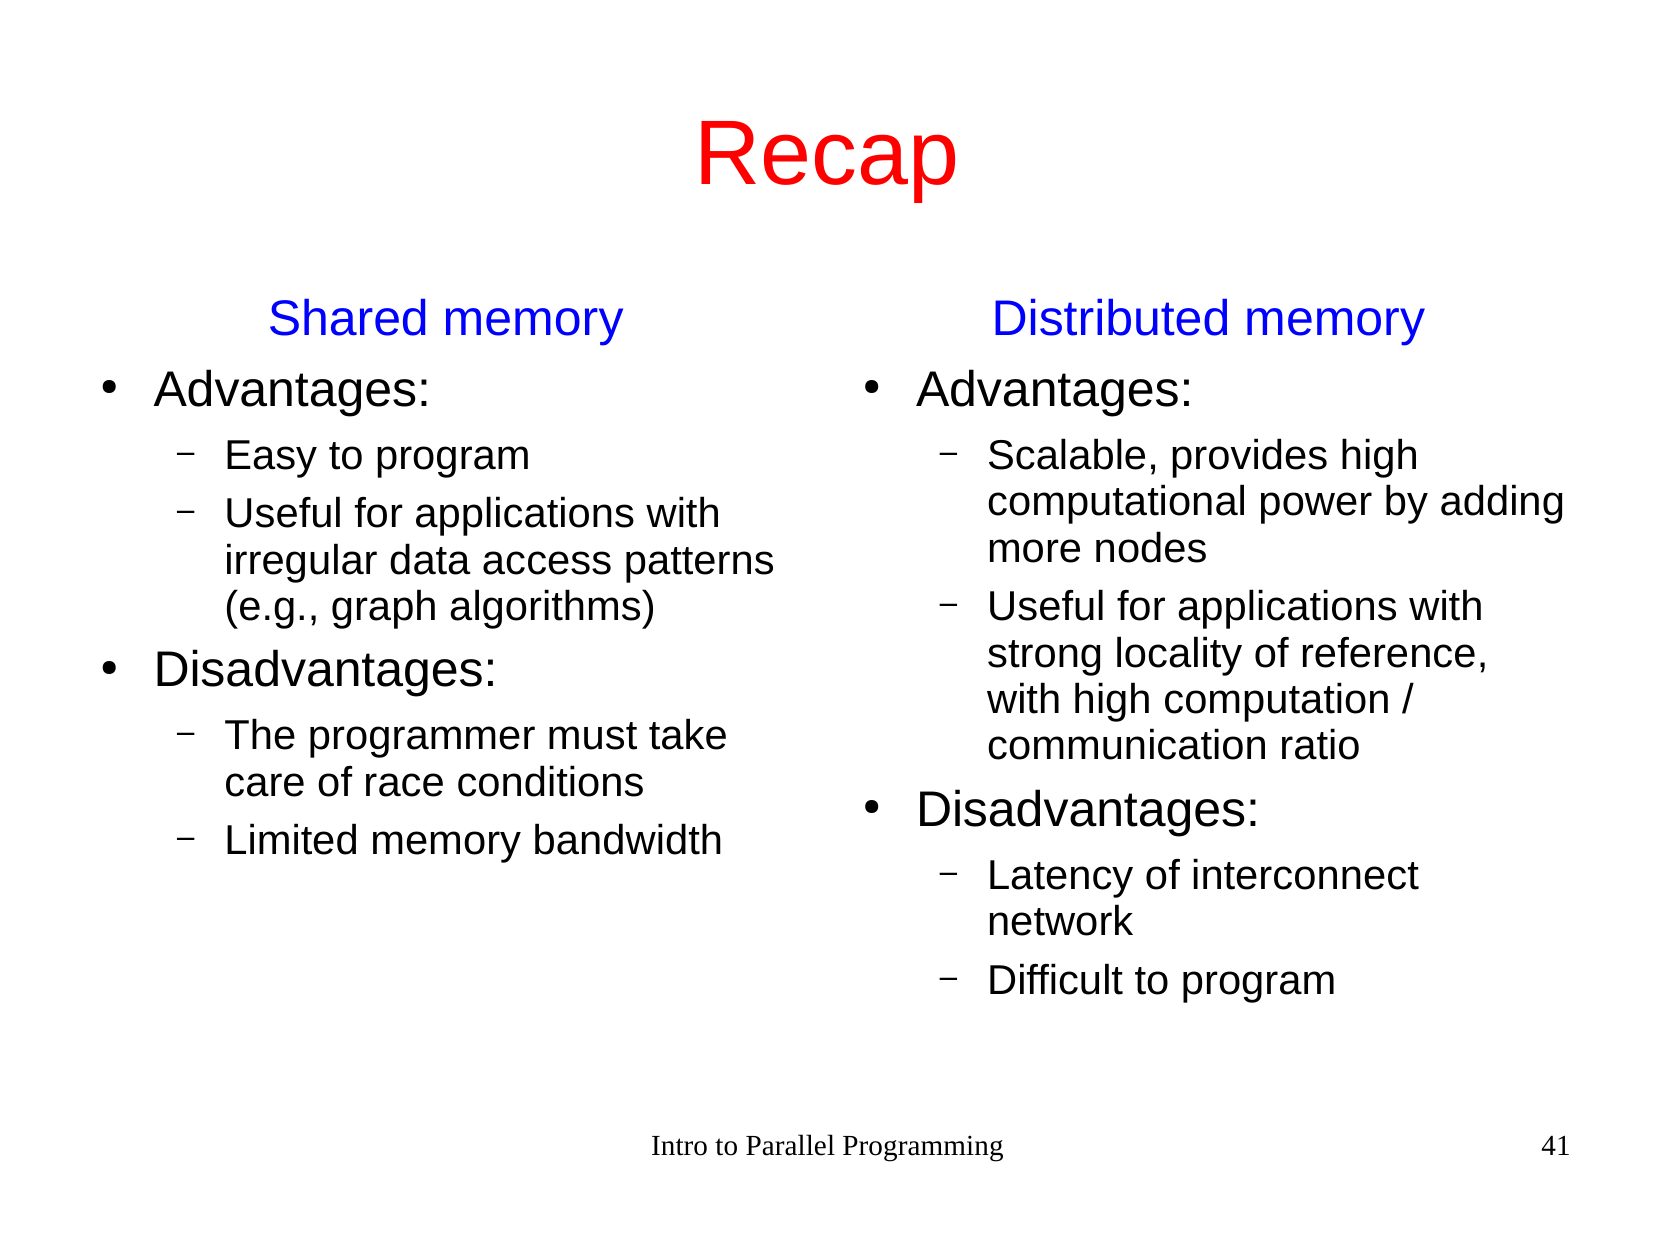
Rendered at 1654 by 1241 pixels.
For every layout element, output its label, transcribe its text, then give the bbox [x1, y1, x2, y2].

title Recap [82, 49, 1571, 257]
list Shared memory Advantages: Easy to program Useful for applications with irregular data access patterns (e.g., graph algorithms) Disadvantages: The programmer must take care of race conditions Limited memory bandwidth [82, 290, 809, 1109]
list Distributed memory Advantages: Scalable, provides high computational power by adding more nodes Useful for applications with strong locality of reference, with high computation / communication ratio Disadvantages: Latency of interconnect network Difficult to program [845, 290, 1572, 1109]
